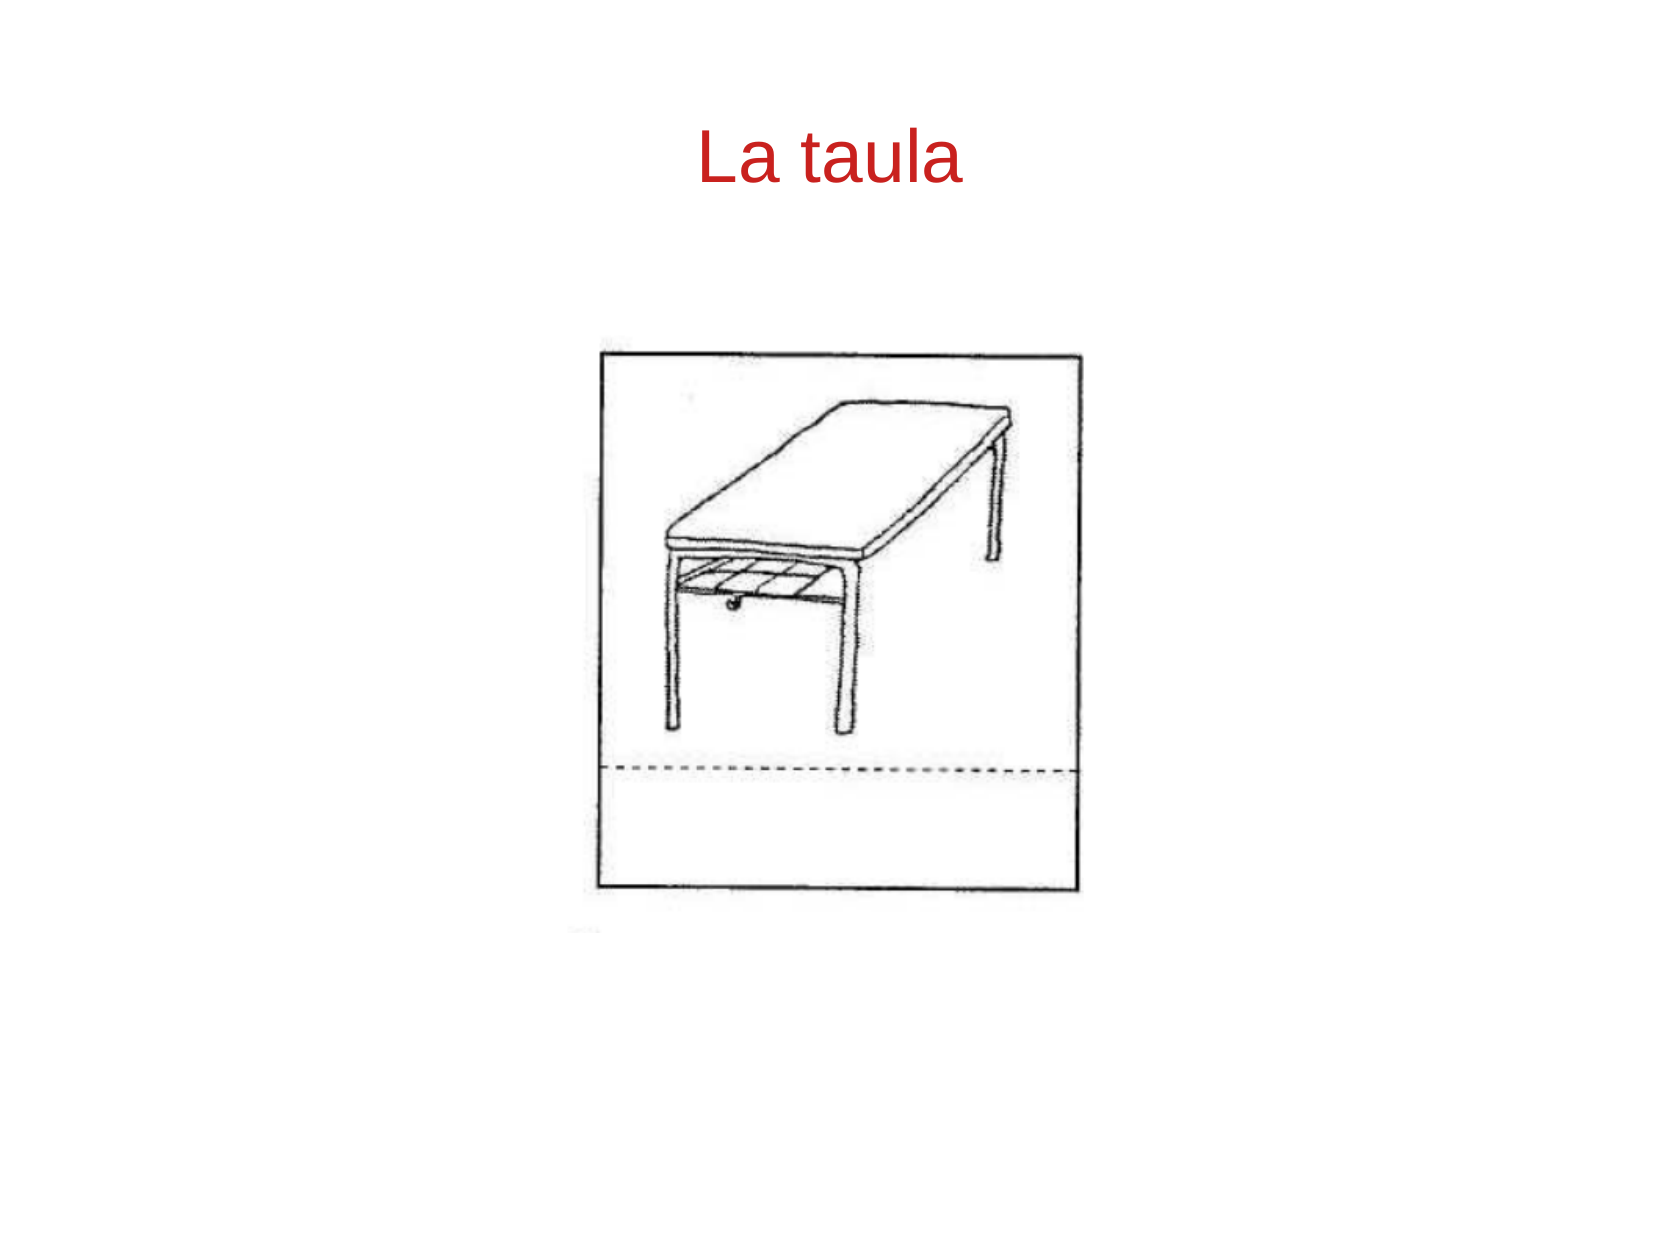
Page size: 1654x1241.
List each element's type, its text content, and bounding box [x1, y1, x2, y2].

picture [567, 317, 1109, 933]
text_box La taula [289, 49, 1371, 257]
